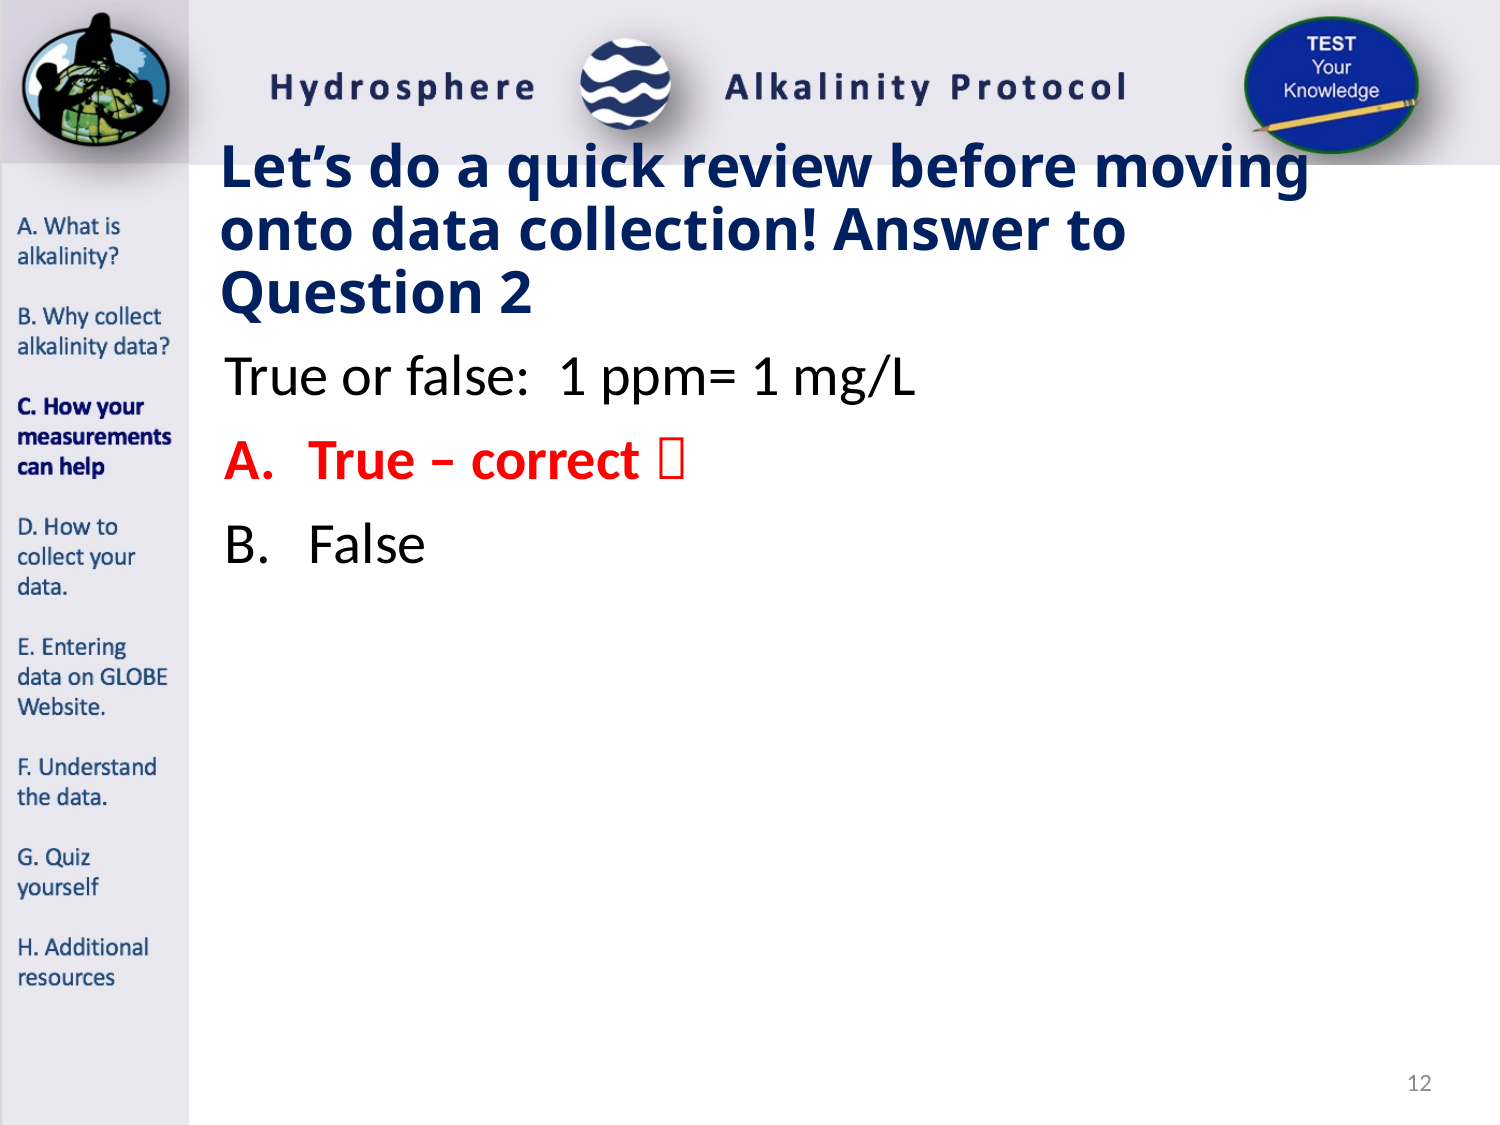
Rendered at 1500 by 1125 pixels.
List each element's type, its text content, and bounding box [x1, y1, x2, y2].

list True or false: 1 ppm= 1 mg/L True – correct  False [209, 337, 1448, 1052]
slide_number <number> [1109, 1052, 1448, 1112]
picture [0, 0, 1500, 1125]
title Let’s do a quick review before moving onto data collection! Answer to Question 2 [204, 146, 1408, 318]
